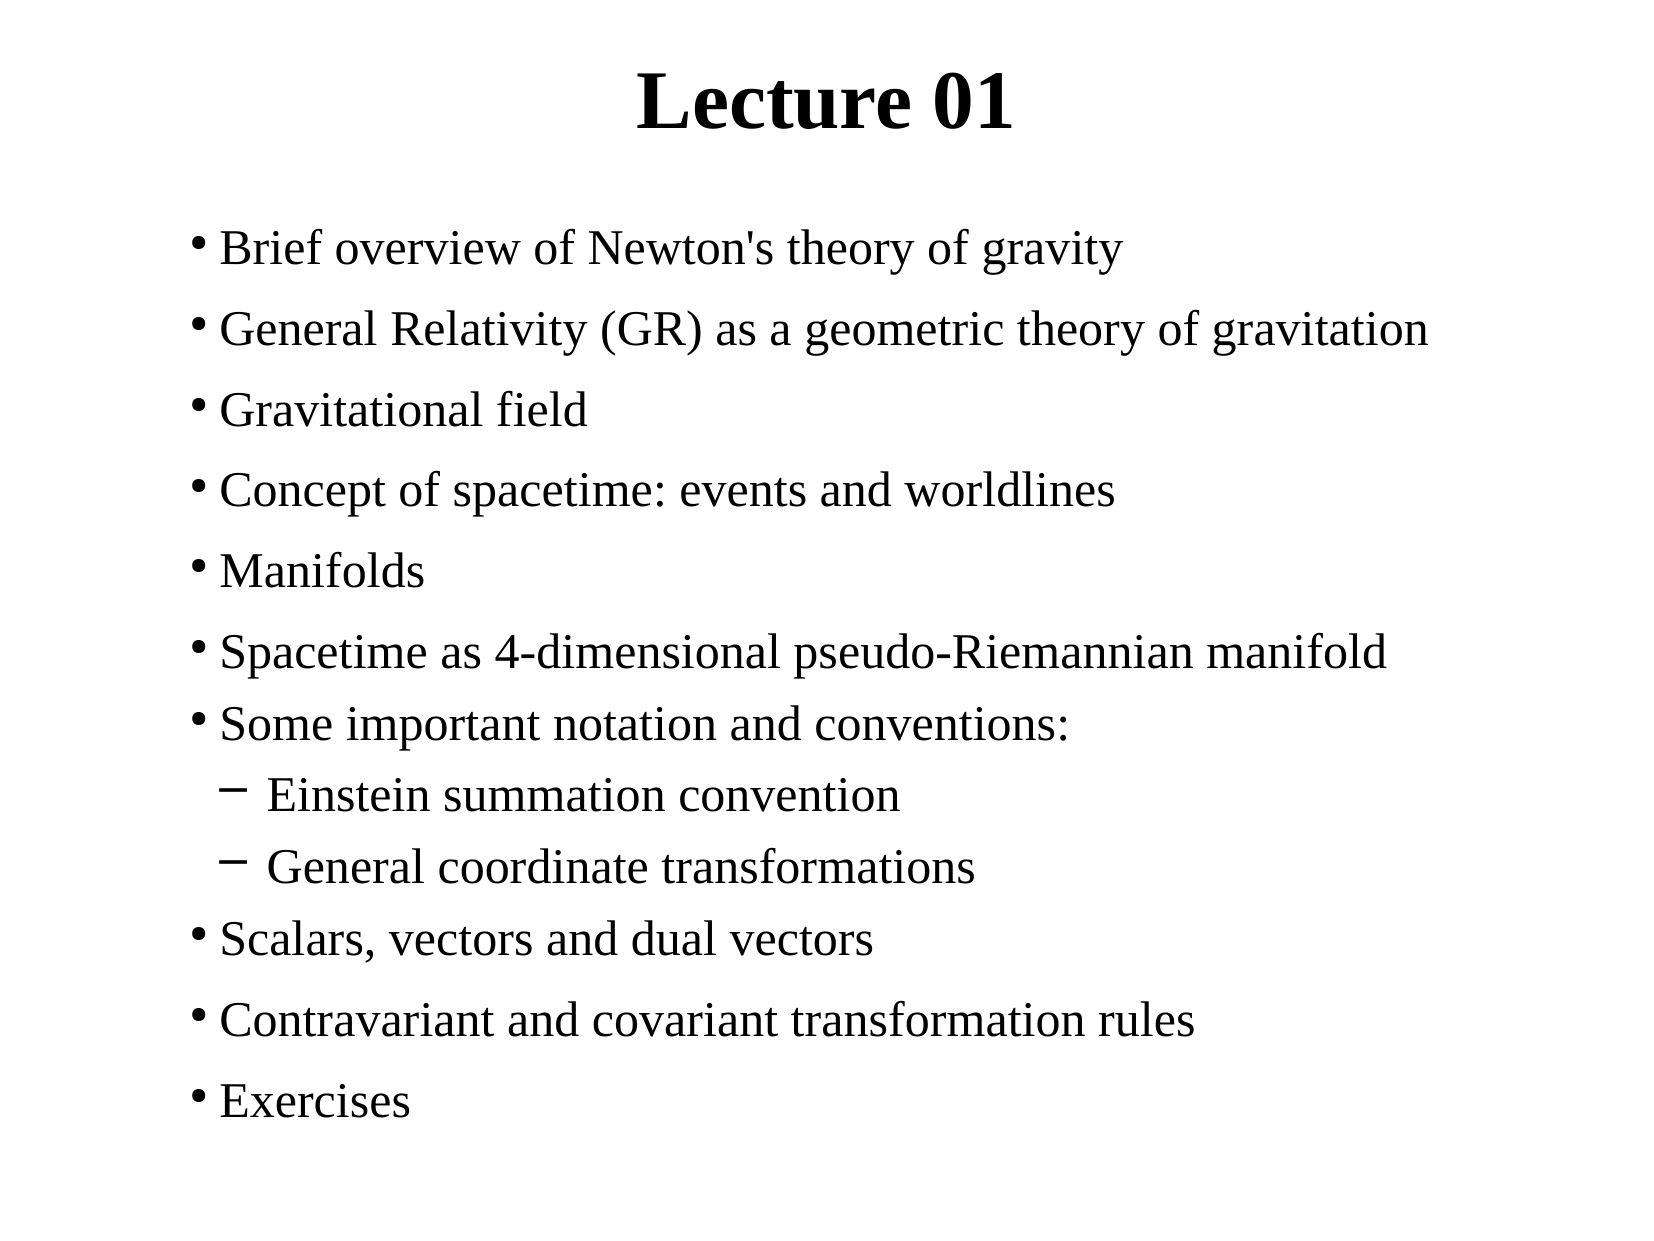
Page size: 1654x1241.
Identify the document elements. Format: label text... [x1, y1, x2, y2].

list Brief overview of Newton's theory of gravity General Relativity (GR) as a geometric theory of gravitation Gravitational field Concept of spacetime: events and worldlines Manifolds Spacetime as 4-dimensional pseudo-Riemannian manifold Some important notation and conventions: Einstein summation convention General coordinate transformations Scalars, vectors and dual vectors Contravariant and covariant transformation rules Exercises [174, 197, 1480, 1036]
title Lecture 01 [82, 23, 1571, 167]
